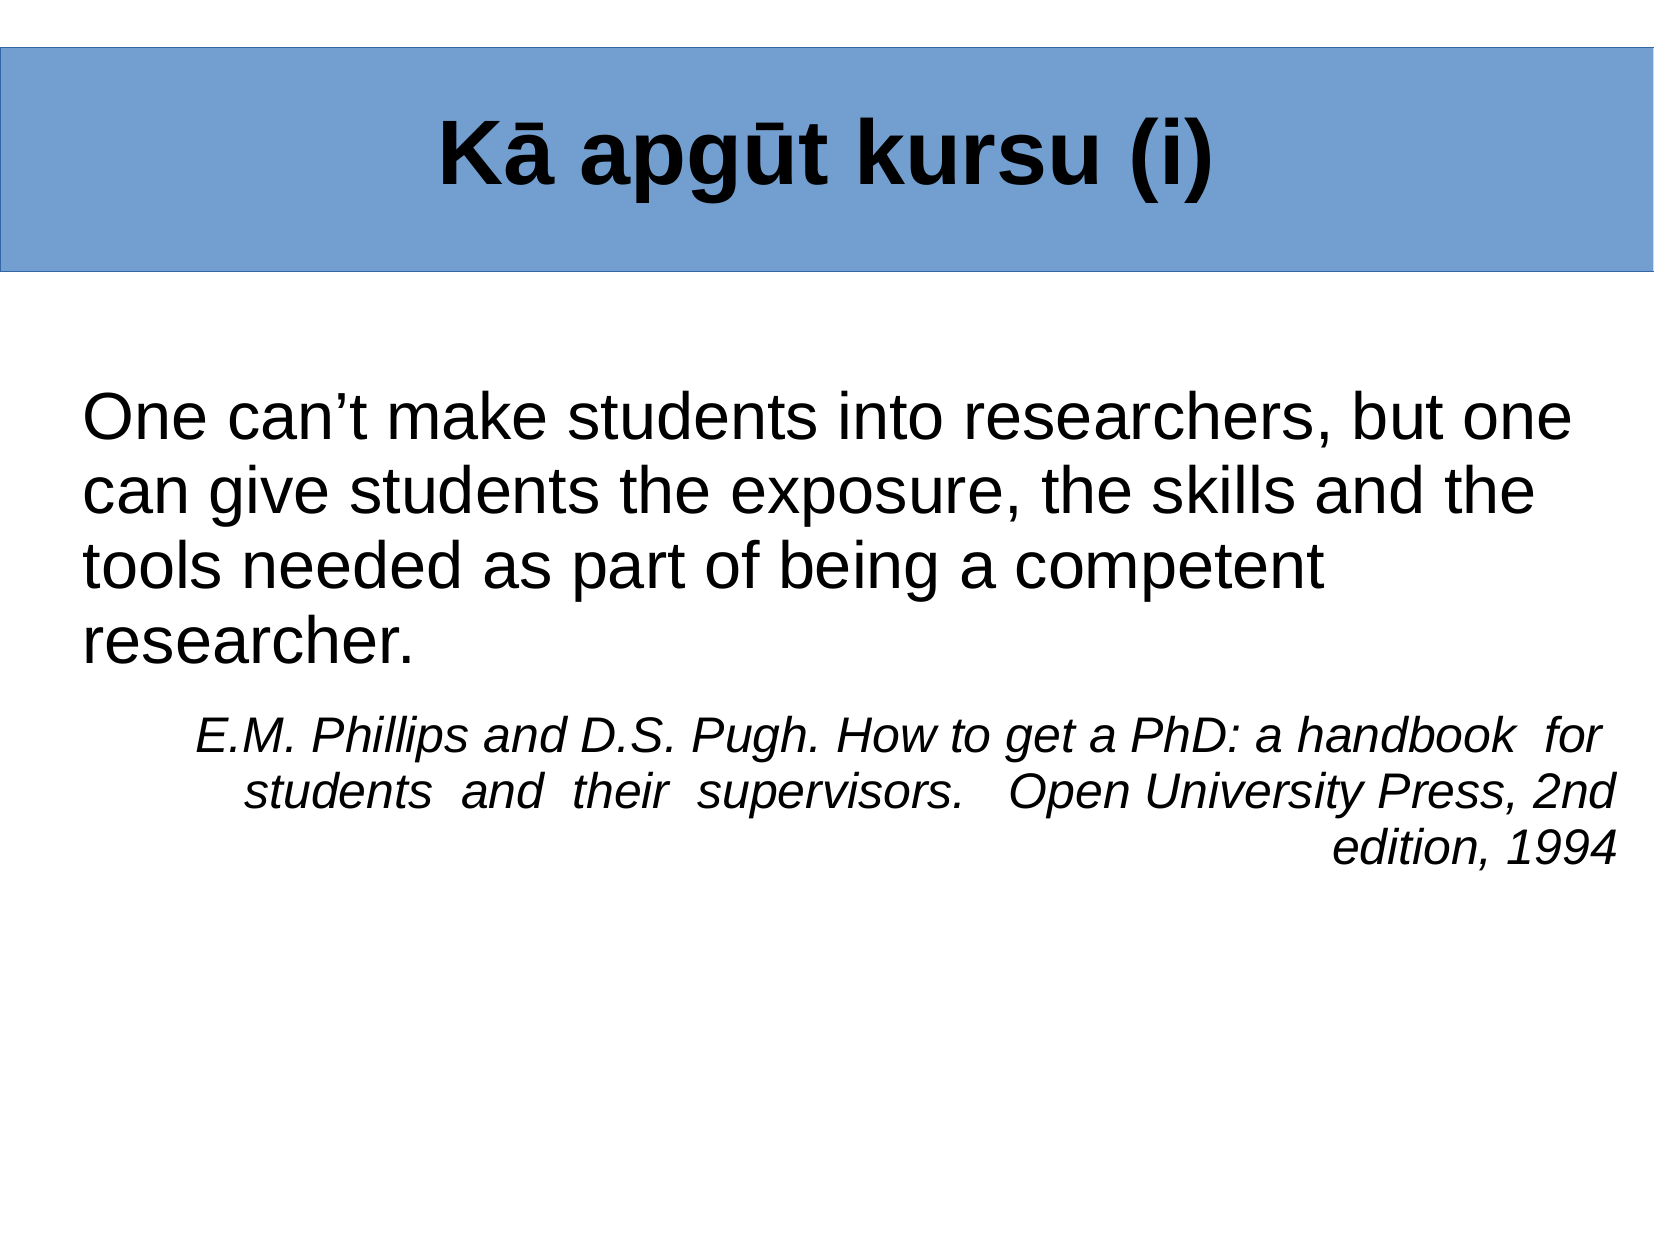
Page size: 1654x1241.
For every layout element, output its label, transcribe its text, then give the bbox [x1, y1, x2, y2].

title Kā apgūt kursu (i) [82, 49, 1571, 257]
text_box [0, 47, 1654, 272]
list One can’t make students into researchers, but one can give students the exposure, the skills and the tools needed as part of being a competent researcher. E.M. Phillips and D.S. Pugh. How to get a PhD: a handbook for students and their supervisors. Open University Press, 2nd edition, 1994 [82, 378, 1619, 1099]
